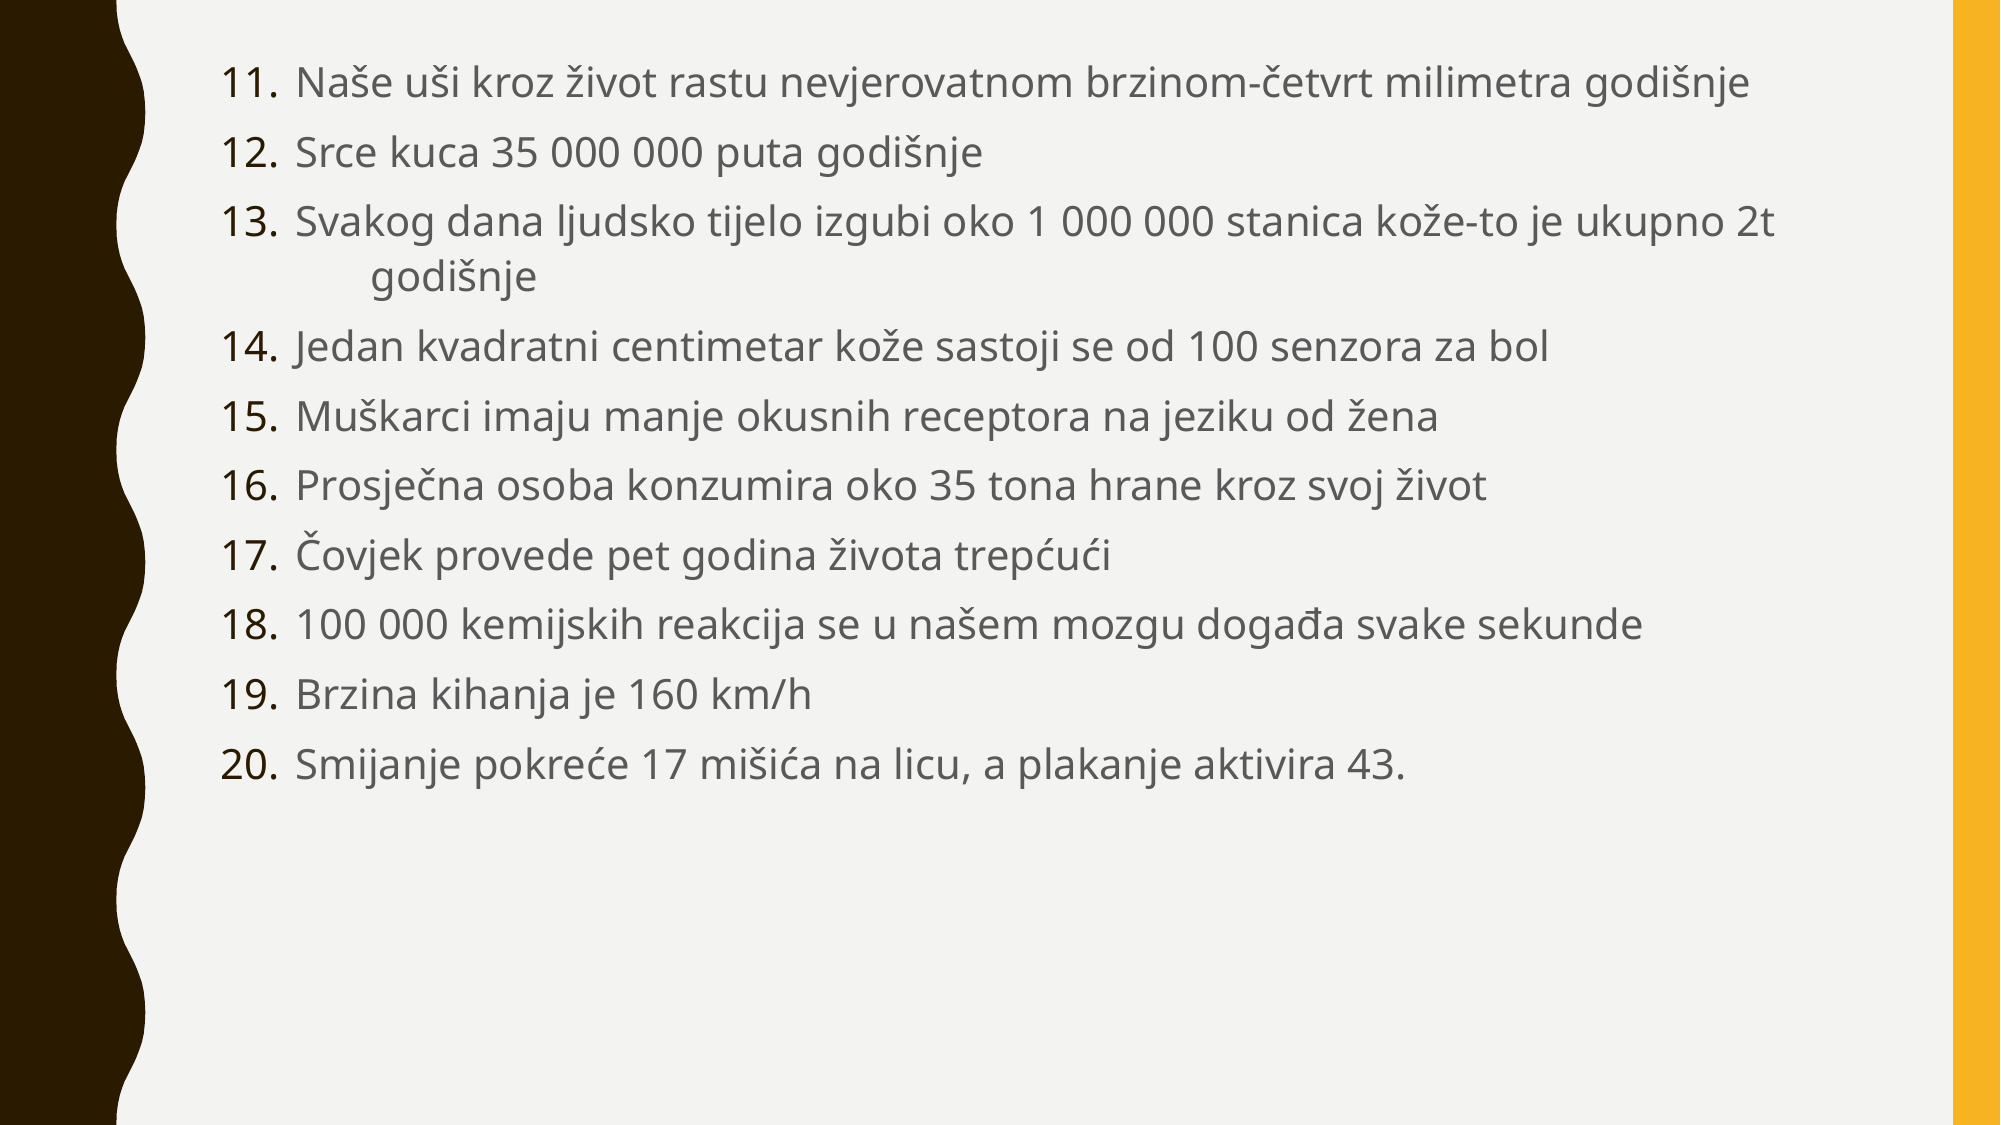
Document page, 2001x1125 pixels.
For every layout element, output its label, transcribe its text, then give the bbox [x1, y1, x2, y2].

list Naše uši kroz život rastu nevjerovatnom brzinom-četvrt milimetra godišnje Srce kuca 35 000 000 puta godišnje Svakog dana ljudsko tijelo izgubi oko 1 000 000 stanica kože-to je ukupno 2t godišnje Jedan kvadratni centimetar kože sastoji se od 100 senzora za bol Muškarci imaju manje okusnih receptora na jeziku od žena Prosječna osoba konzumira oko 35 tona hrane kroz svoj život Čovjek provede pet godina života trepćući 100 000 kemijskih reakcija se u našem mozgu događa svake sekunde Brzina kihanja je 160 km/h Smijanje pokreće 17 mišića na licu, a plakanje aktivira 43. [205, 43, 1876, 965]
